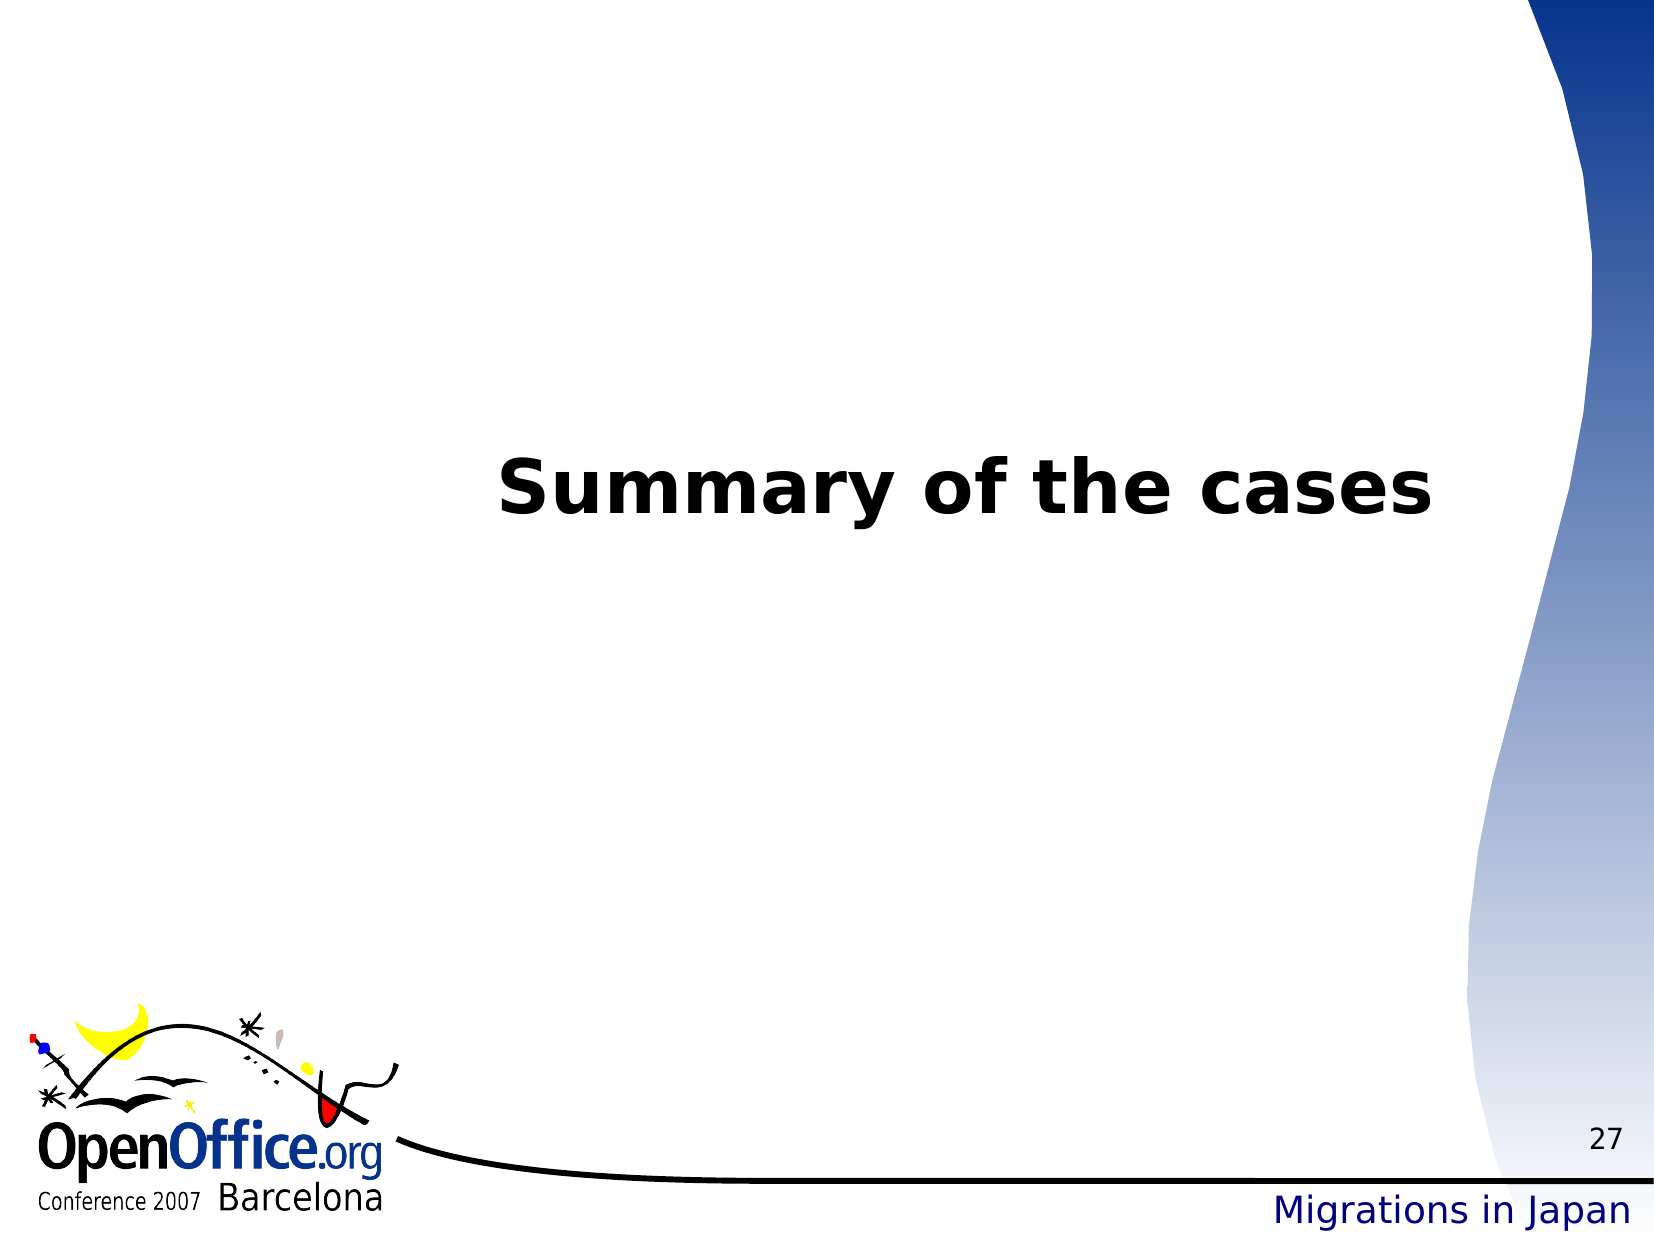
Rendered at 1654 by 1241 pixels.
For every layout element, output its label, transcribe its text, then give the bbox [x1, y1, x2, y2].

subtitle Summary of the cases [0, 99, 1435, 905]
picture [29, 1003, 399, 1211]
